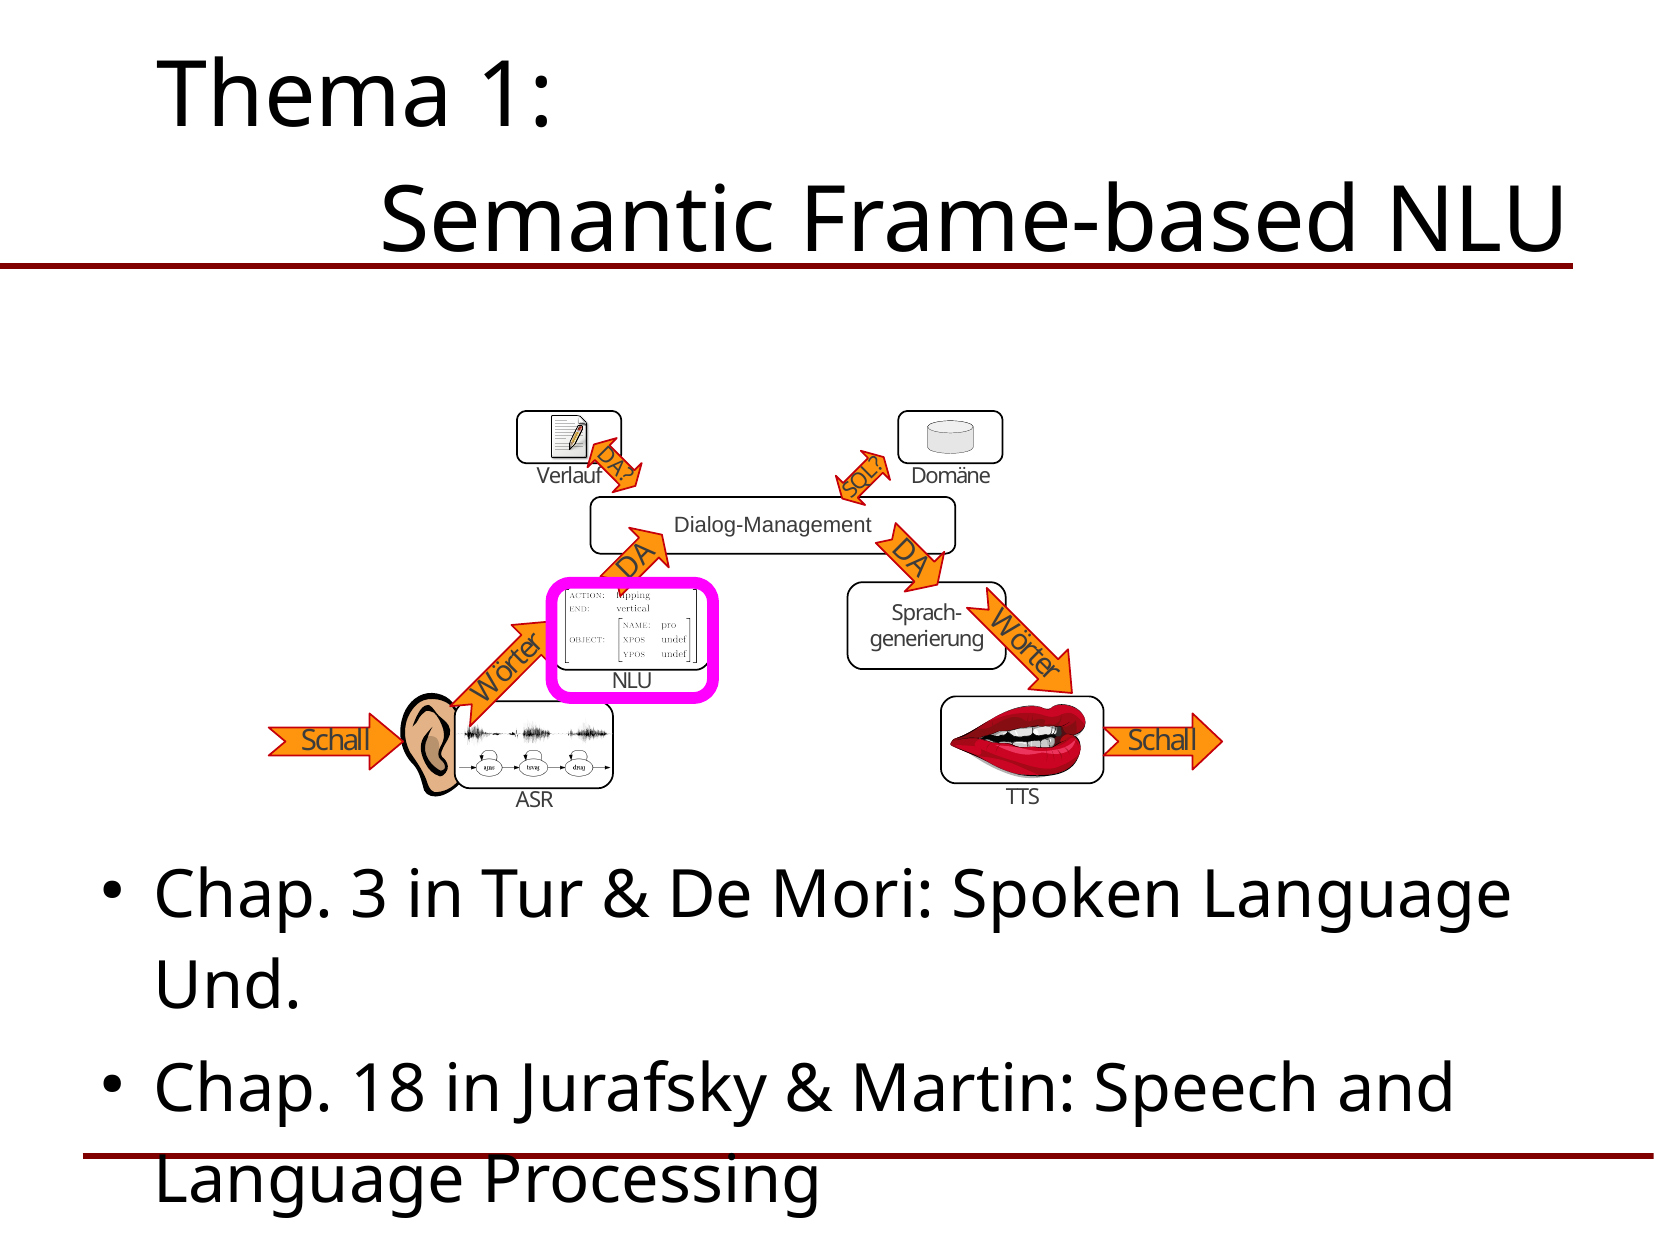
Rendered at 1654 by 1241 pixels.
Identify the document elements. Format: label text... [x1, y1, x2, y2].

picture [267, 410, 1224, 808]
list Chap. 3 in Tur & De Mori: Spoken Language Und. Chap. 18 in Jurafsky & Martin: Speech and Language Processing [82, 290, 1571, 1188]
title Thema 1: Semantic Frame-based NLU [82, 42, 1571, 264]
